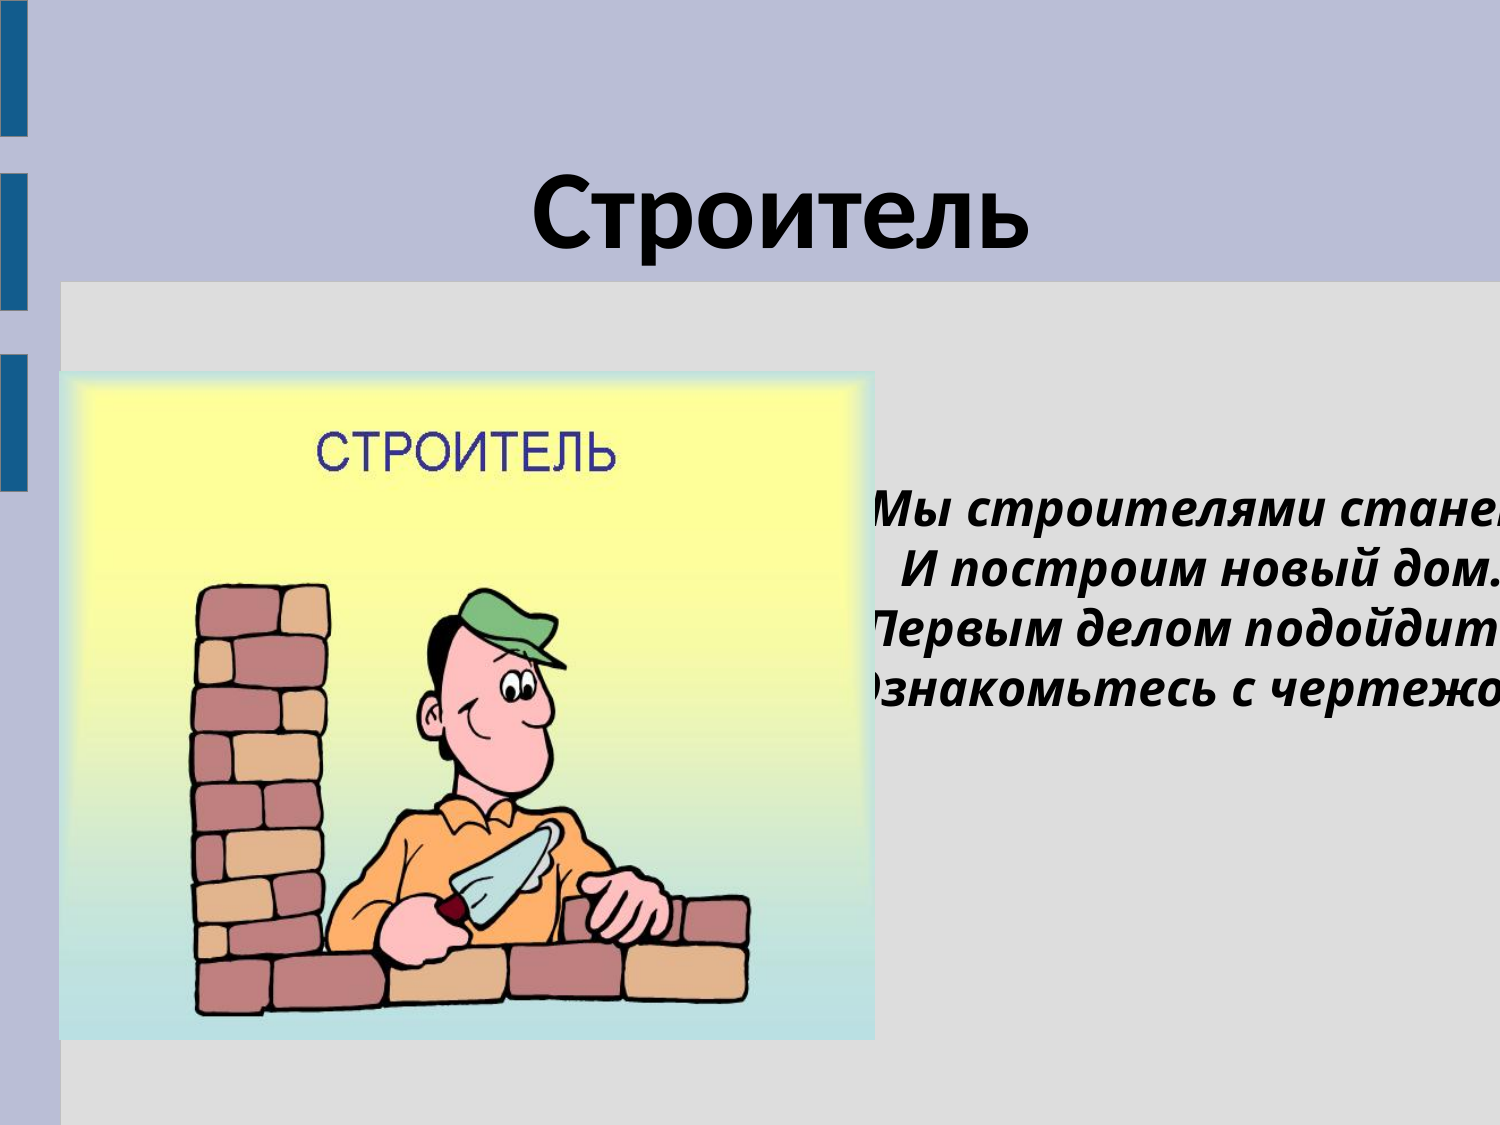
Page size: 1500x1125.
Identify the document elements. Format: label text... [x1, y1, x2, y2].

text_box Строитель [517, 128, 1047, 279]
picture [59, 371, 875, 1040]
title Мы строителями станем И построим новый дом. Первым делом подойдите, Ознакомьтесь с чертежом. [875, 468, 1500, 657]
